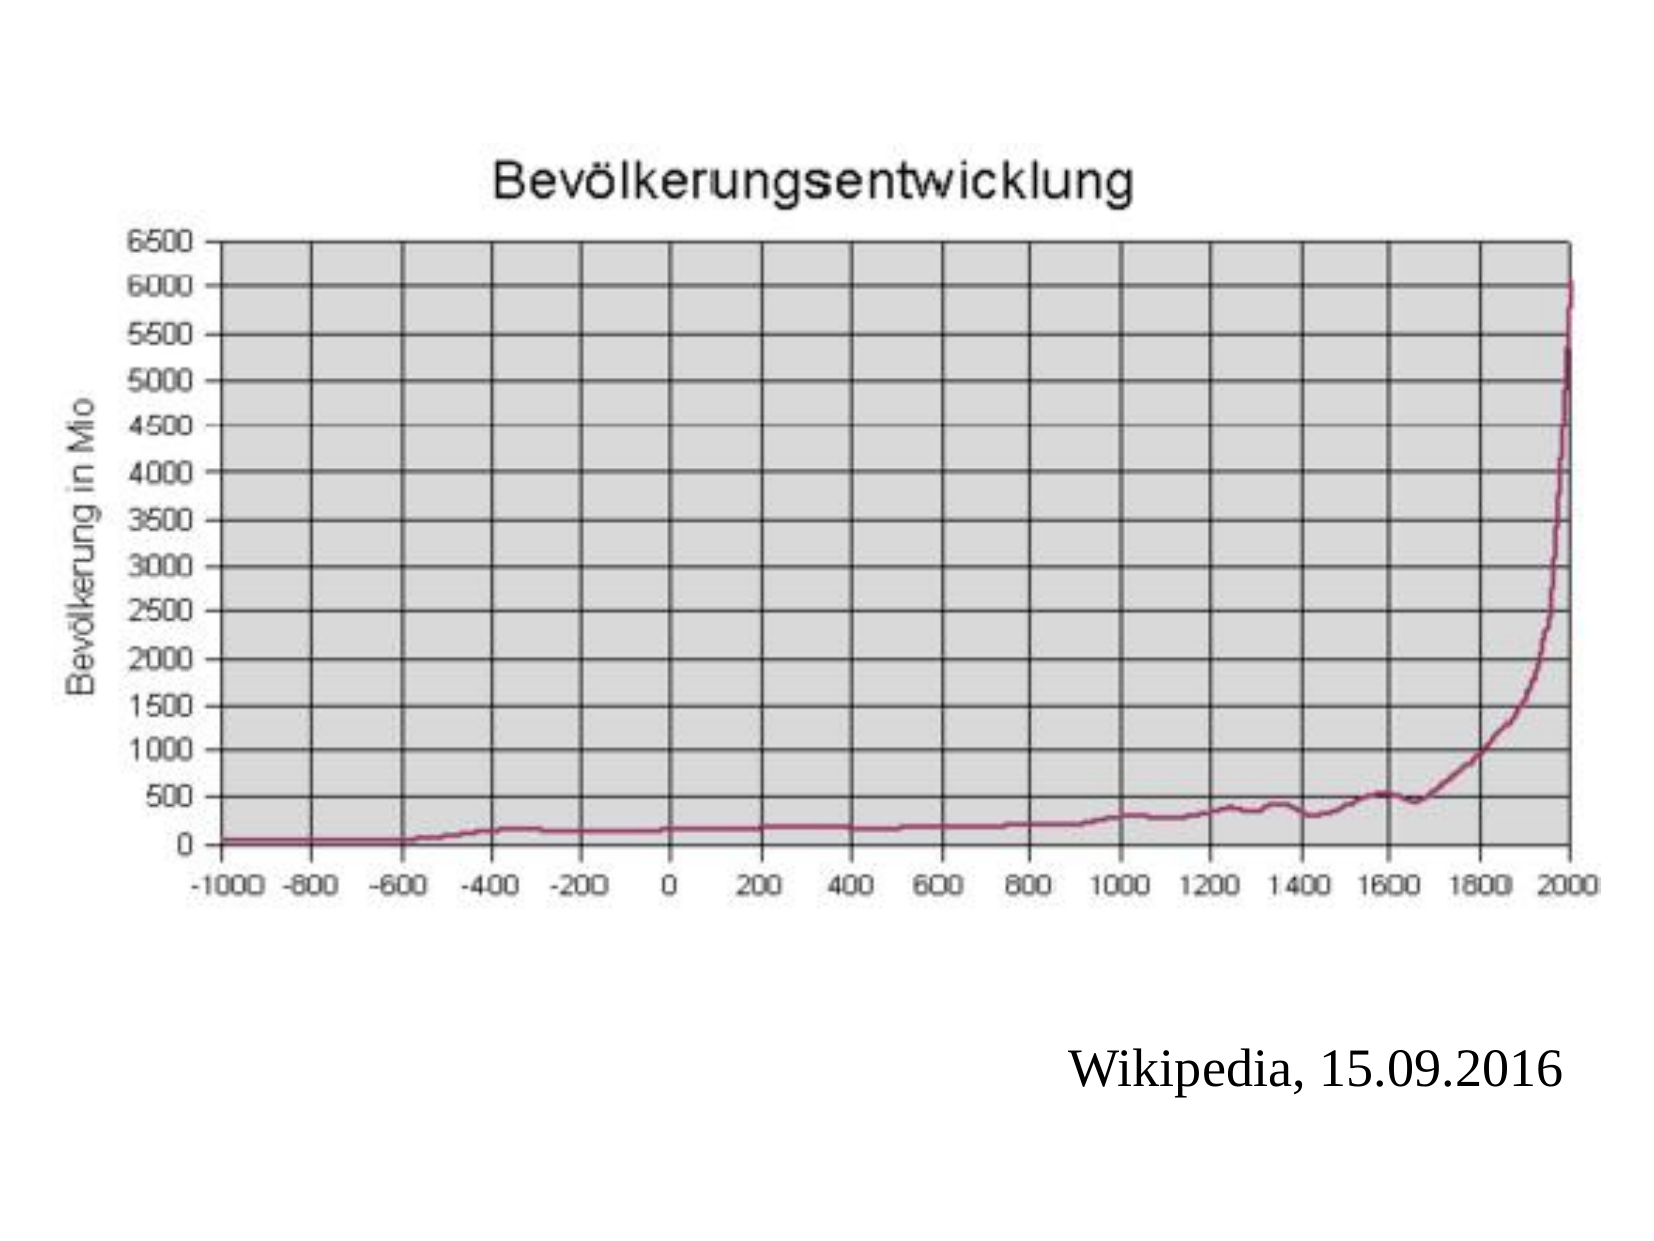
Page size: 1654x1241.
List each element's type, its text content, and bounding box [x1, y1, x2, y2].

text_box Wikipedia, 15.09.2016 [1054, 1030, 1580, 1106]
picture [52, 143, 1601, 944]
